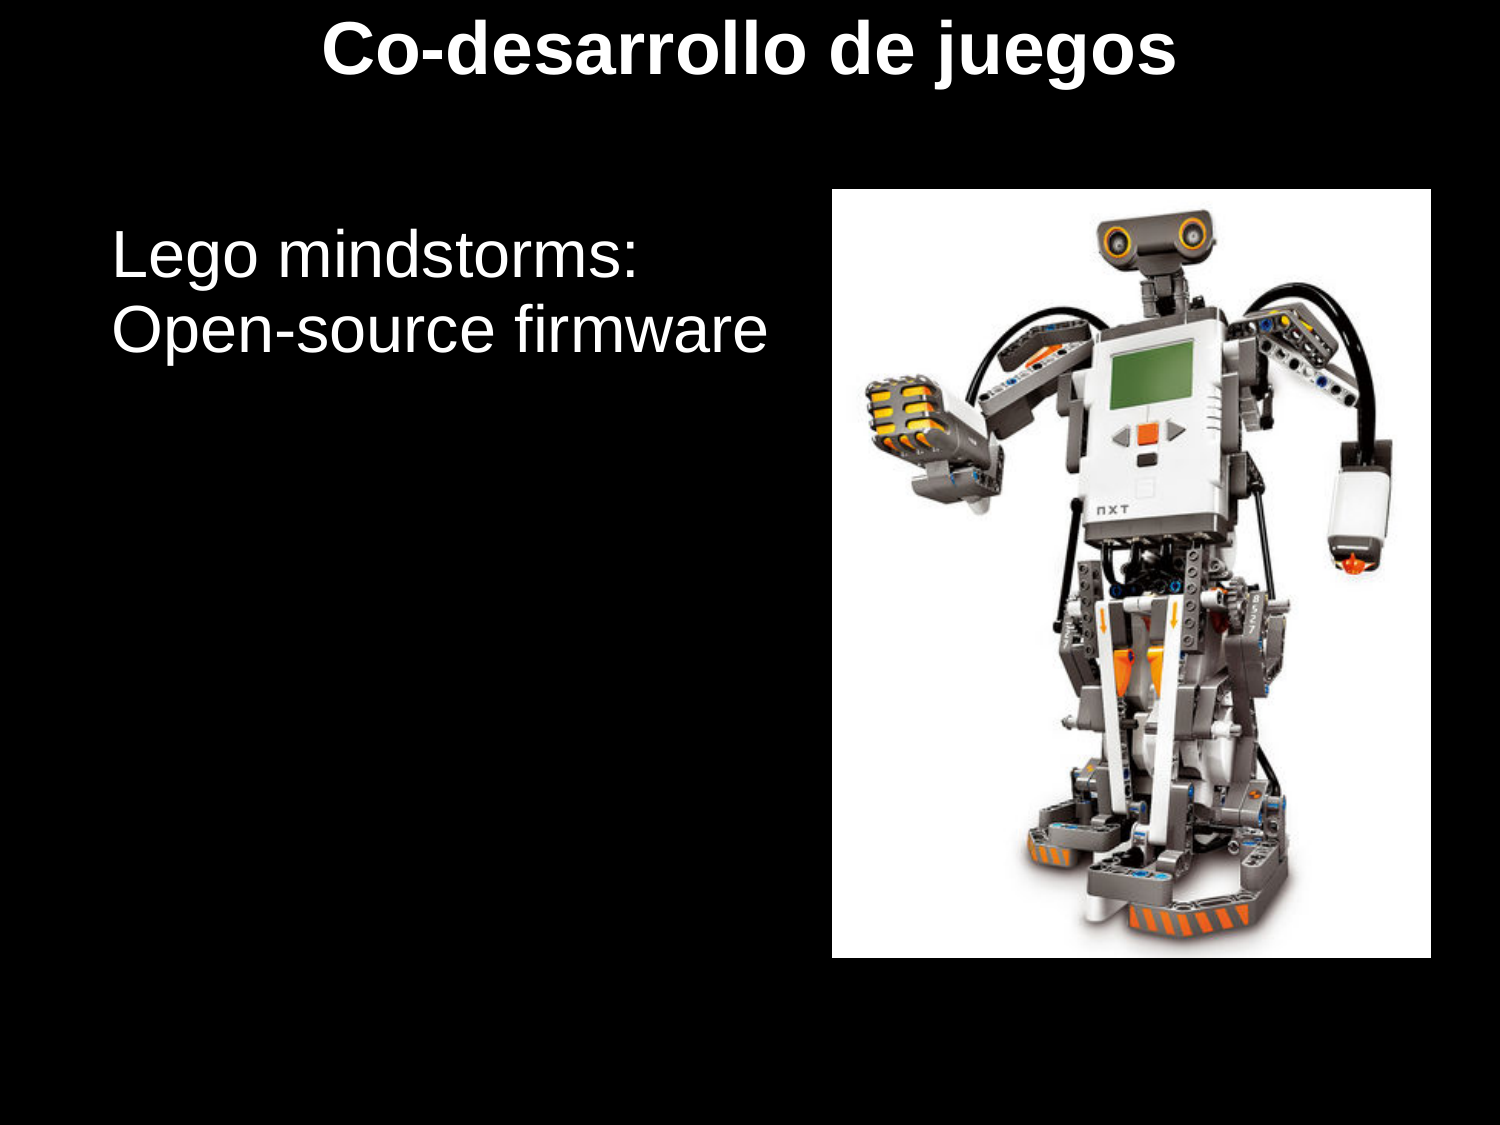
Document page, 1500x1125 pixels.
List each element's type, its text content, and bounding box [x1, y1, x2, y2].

picture [832, 189, 1431, 958]
title Co-desarrollo de juegos [75, 0, 1425, 101]
list Lego mindstorms: Open-source firmware [55, 217, 816, 960]
